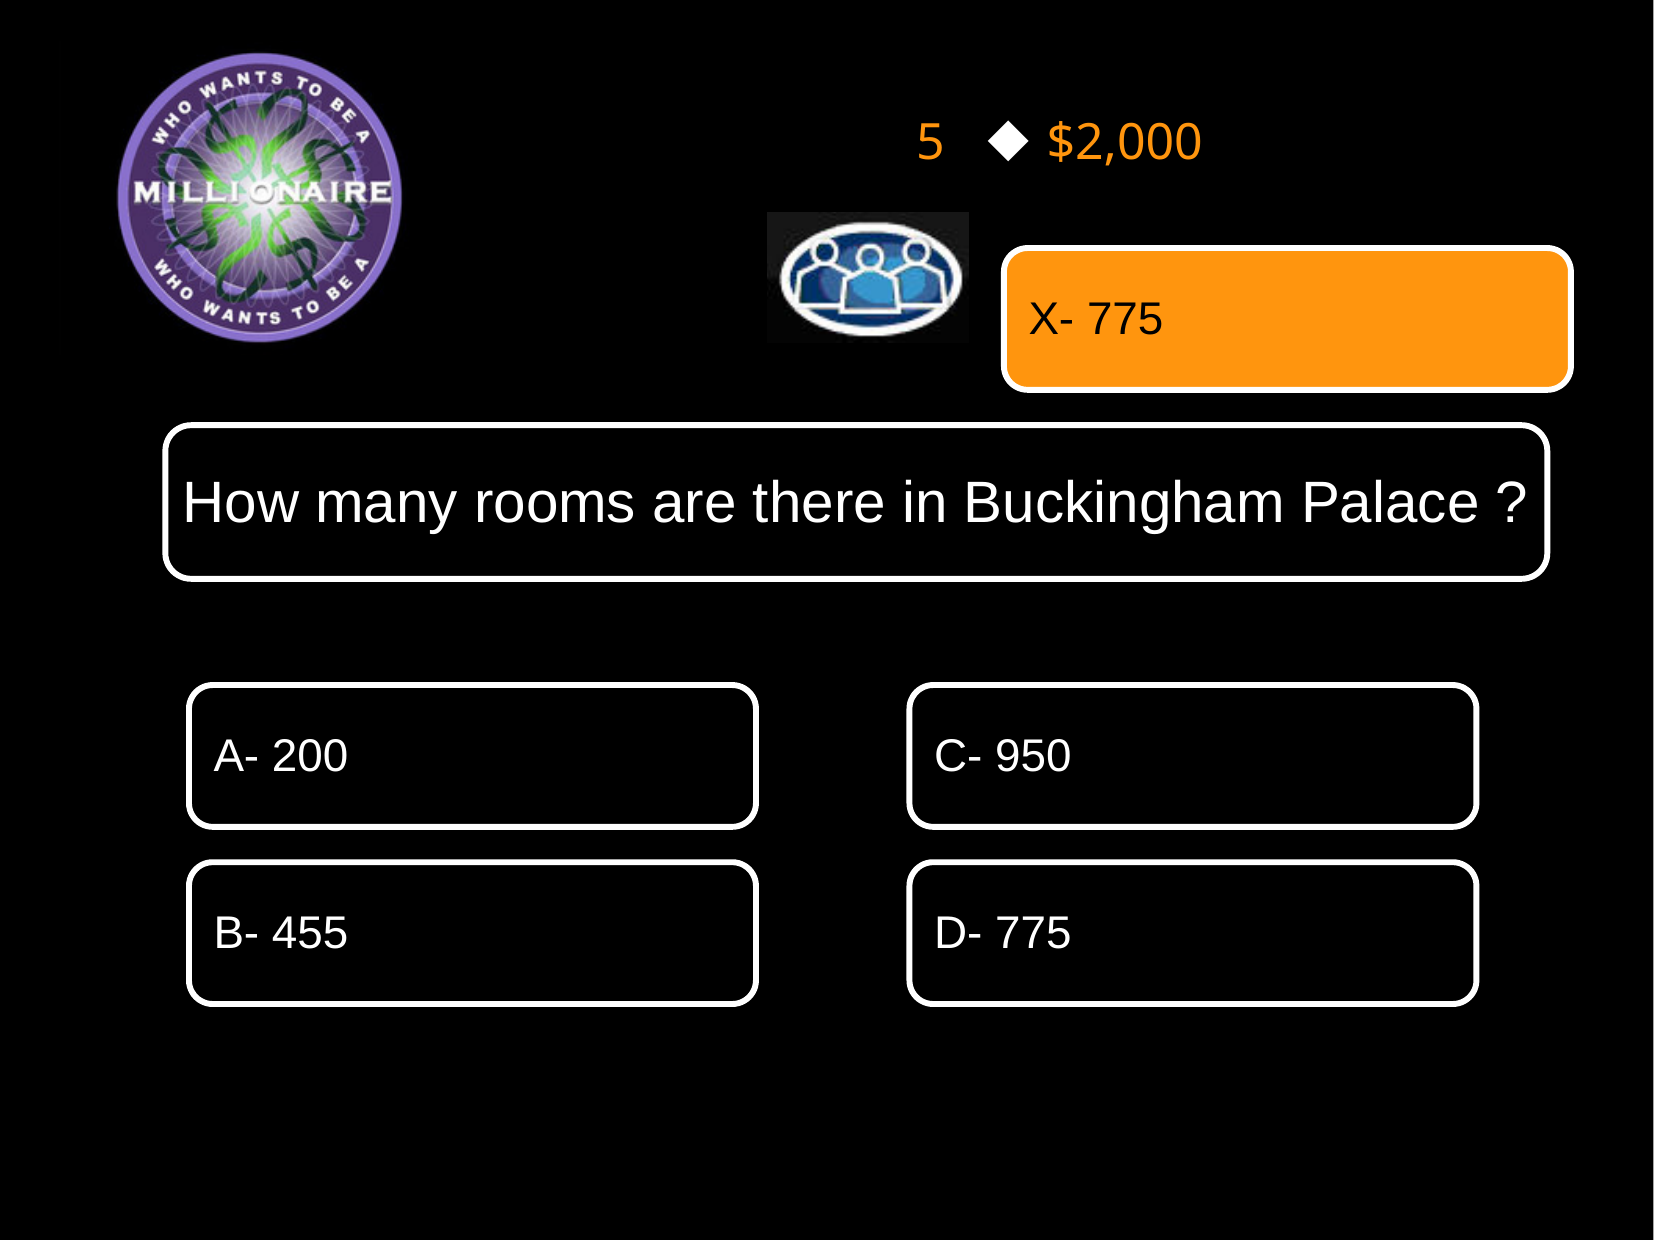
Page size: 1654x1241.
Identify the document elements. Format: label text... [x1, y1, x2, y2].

text_box B- 455 [188, 862, 756, 1004]
text_box A- 200 [188, 685, 756, 827]
picture [767, 212, 969, 343]
text_box D- 775 [909, 862, 1477, 1004]
text_box X- 775 [1003, 248, 1571, 390]
text_box C- 950 [909, 685, 1477, 827]
text_box 5  $2,000 [774, 106, 1458, 213]
text_box How many rooms are there in Buckingham Palace ? [165, 425, 1548, 579]
picture [59, 41, 477, 355]
